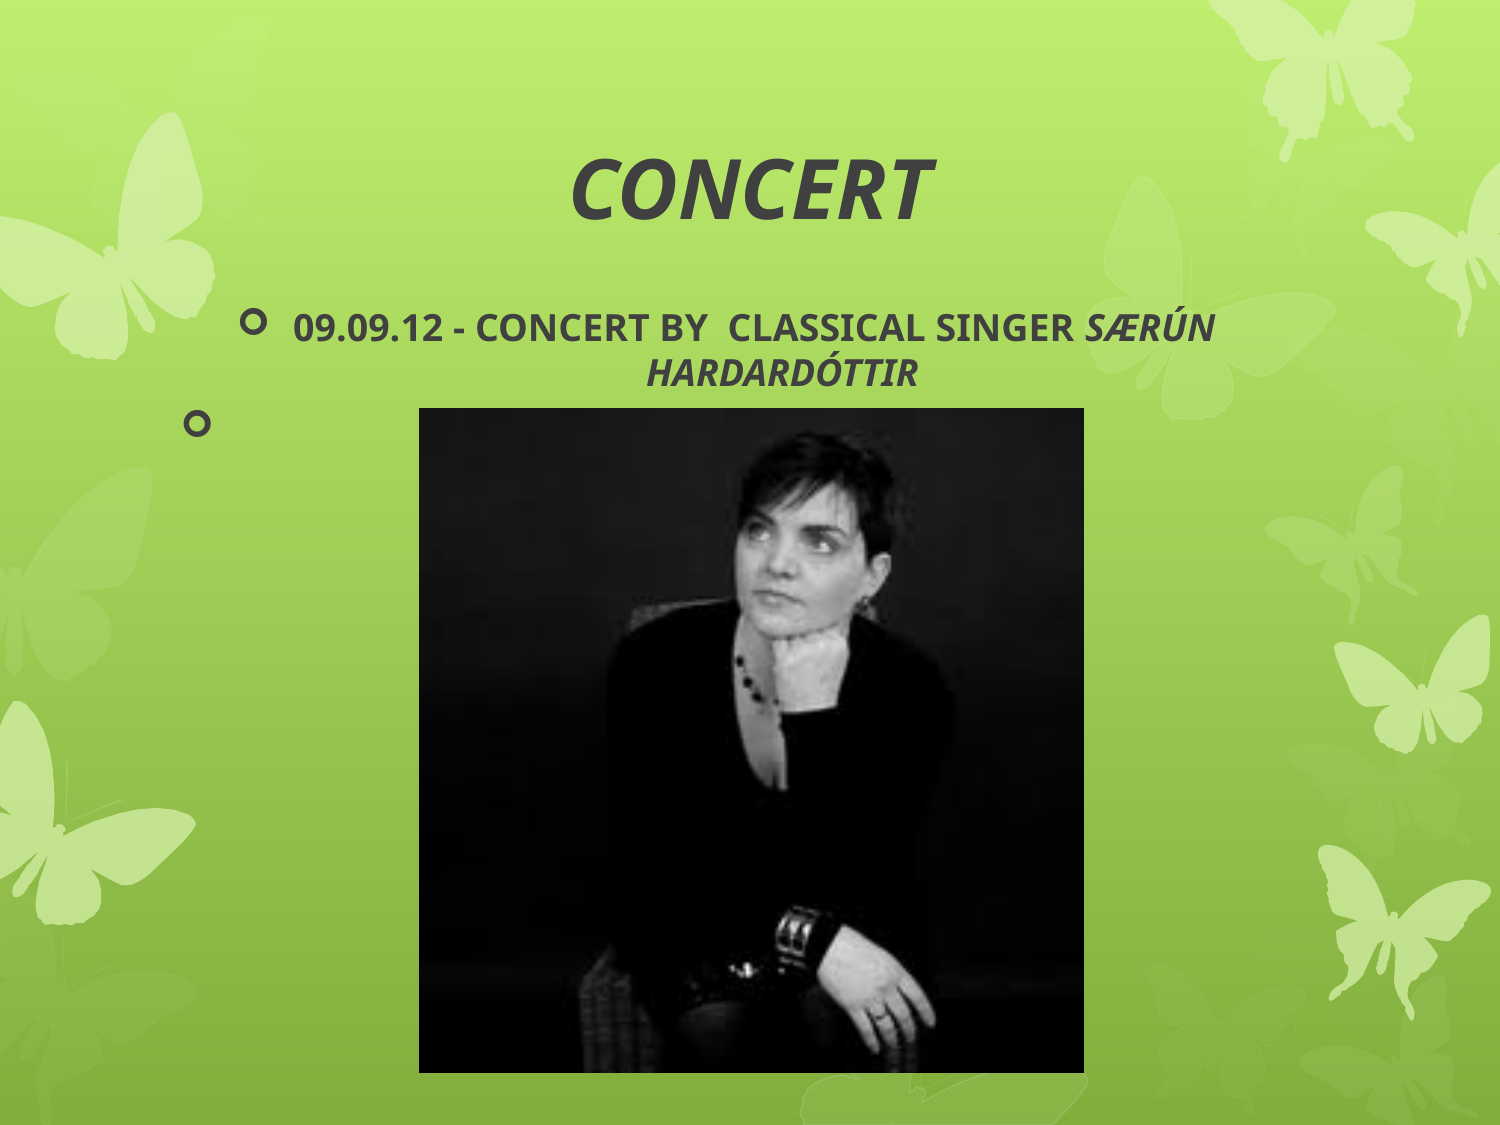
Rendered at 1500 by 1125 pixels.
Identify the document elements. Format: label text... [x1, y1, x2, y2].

picture [419, 408, 1084, 1073]
list 09.09.12 - CONCERT BY CLASSICAL SINGER SÆRÚN HARDARDÓTTIR [165, 296, 1335, 457]
title CONCERT [165, 110, 1335, 263]
